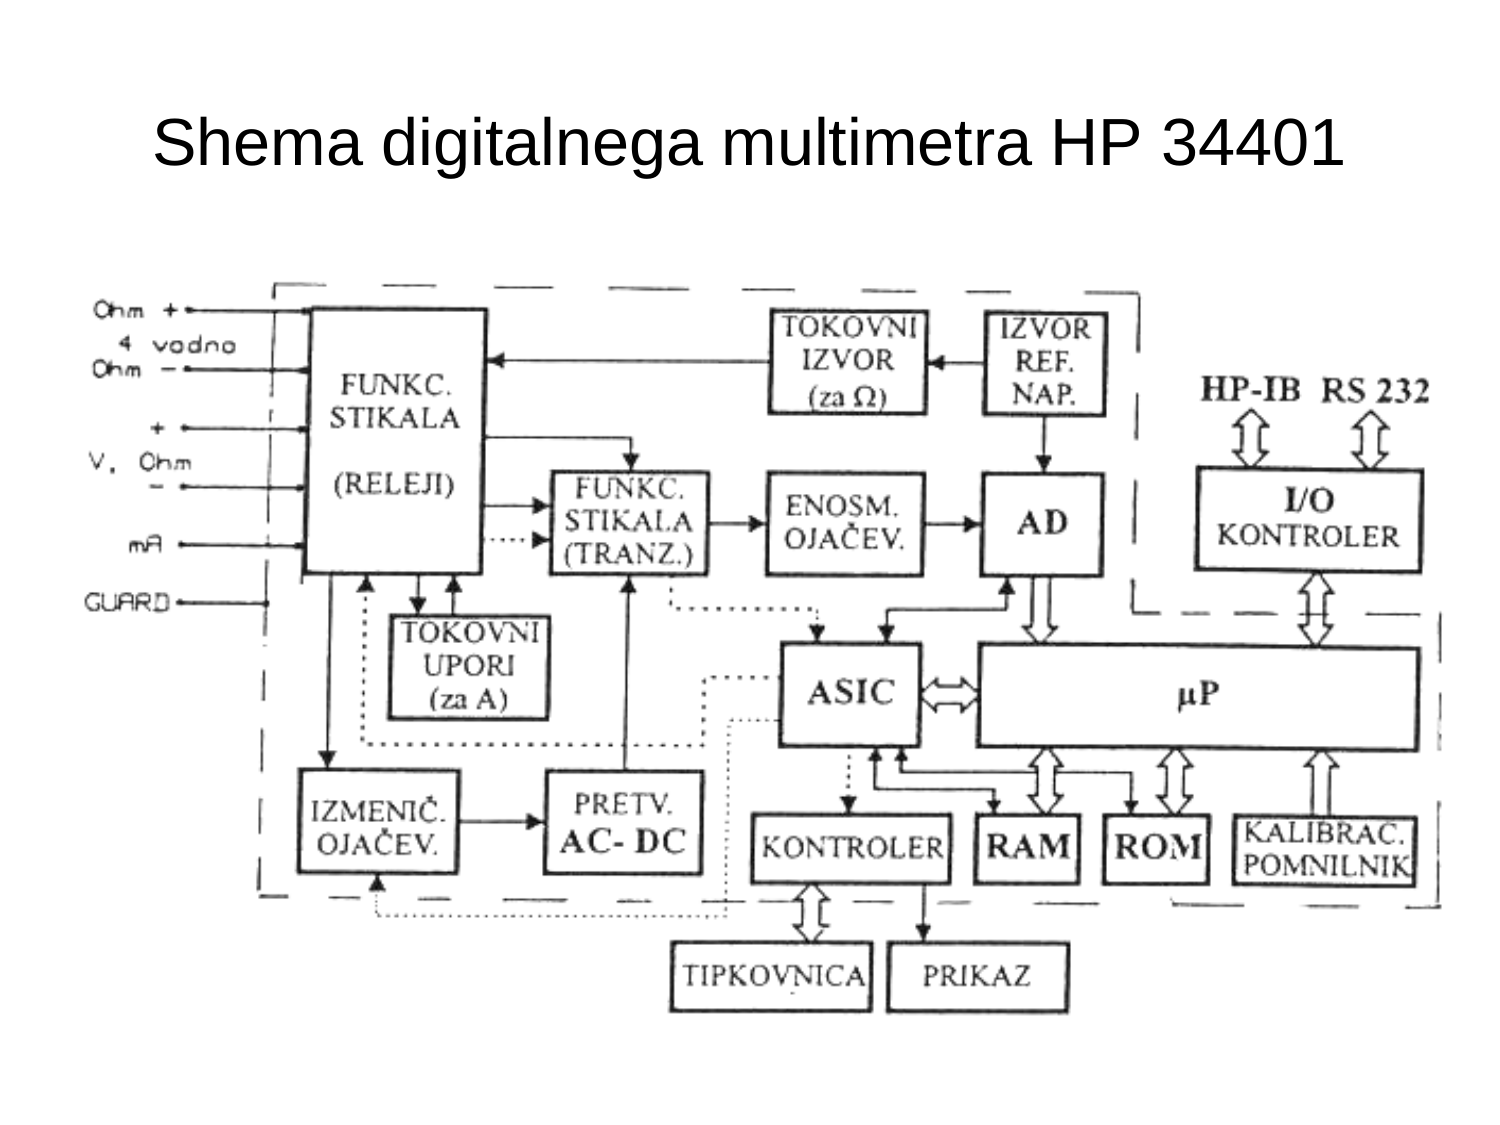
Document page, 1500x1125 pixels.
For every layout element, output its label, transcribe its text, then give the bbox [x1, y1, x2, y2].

title Shema digitalnega multimetra HP 34401 [75, 45, 1426, 233]
picture [64, 238, 1471, 1051]
